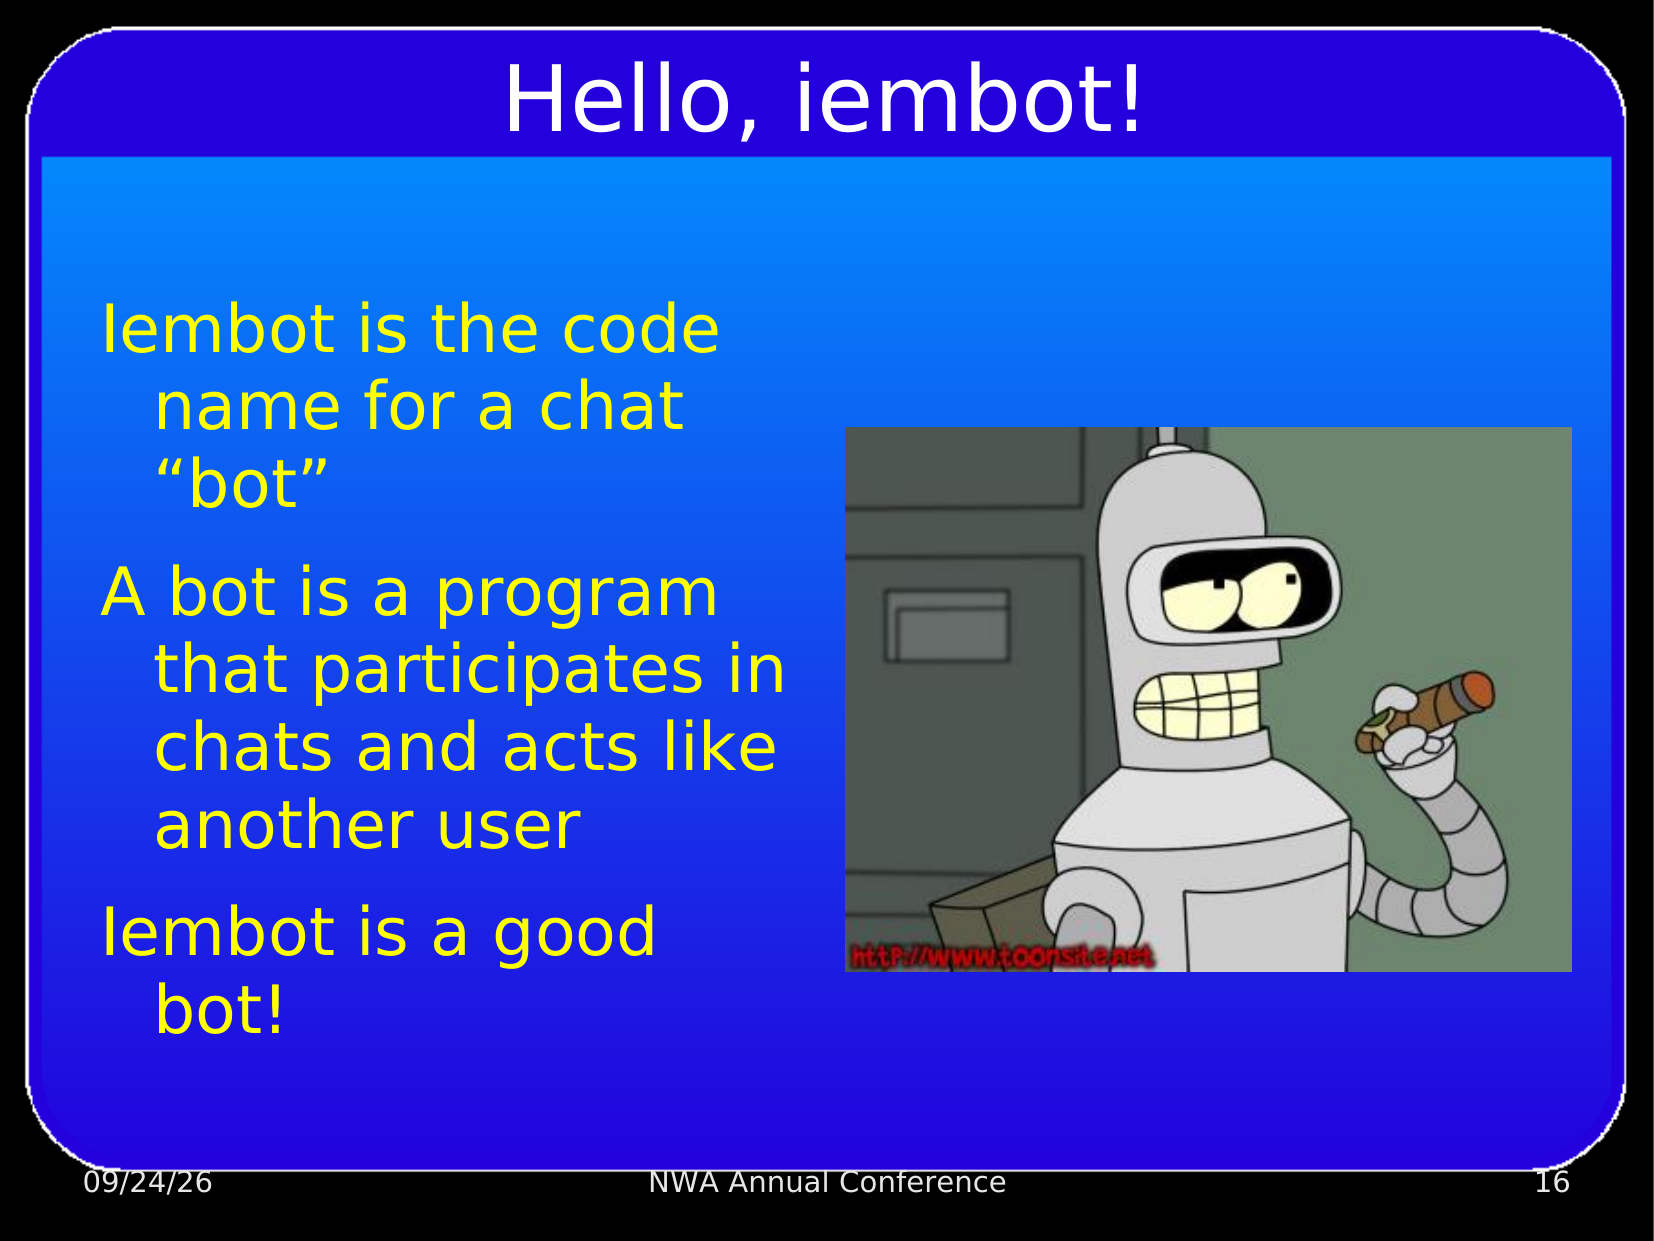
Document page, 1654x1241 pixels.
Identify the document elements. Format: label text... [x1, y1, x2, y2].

title Hello, iembot! [82, 46, 1571, 154]
list Iembot is the code name for a chat “bot” A bot is a program that participates in chats and acts like another user Iembot is a good bot! [82, 290, 809, 1109]
picture [0, 0, 1654, 1241]
